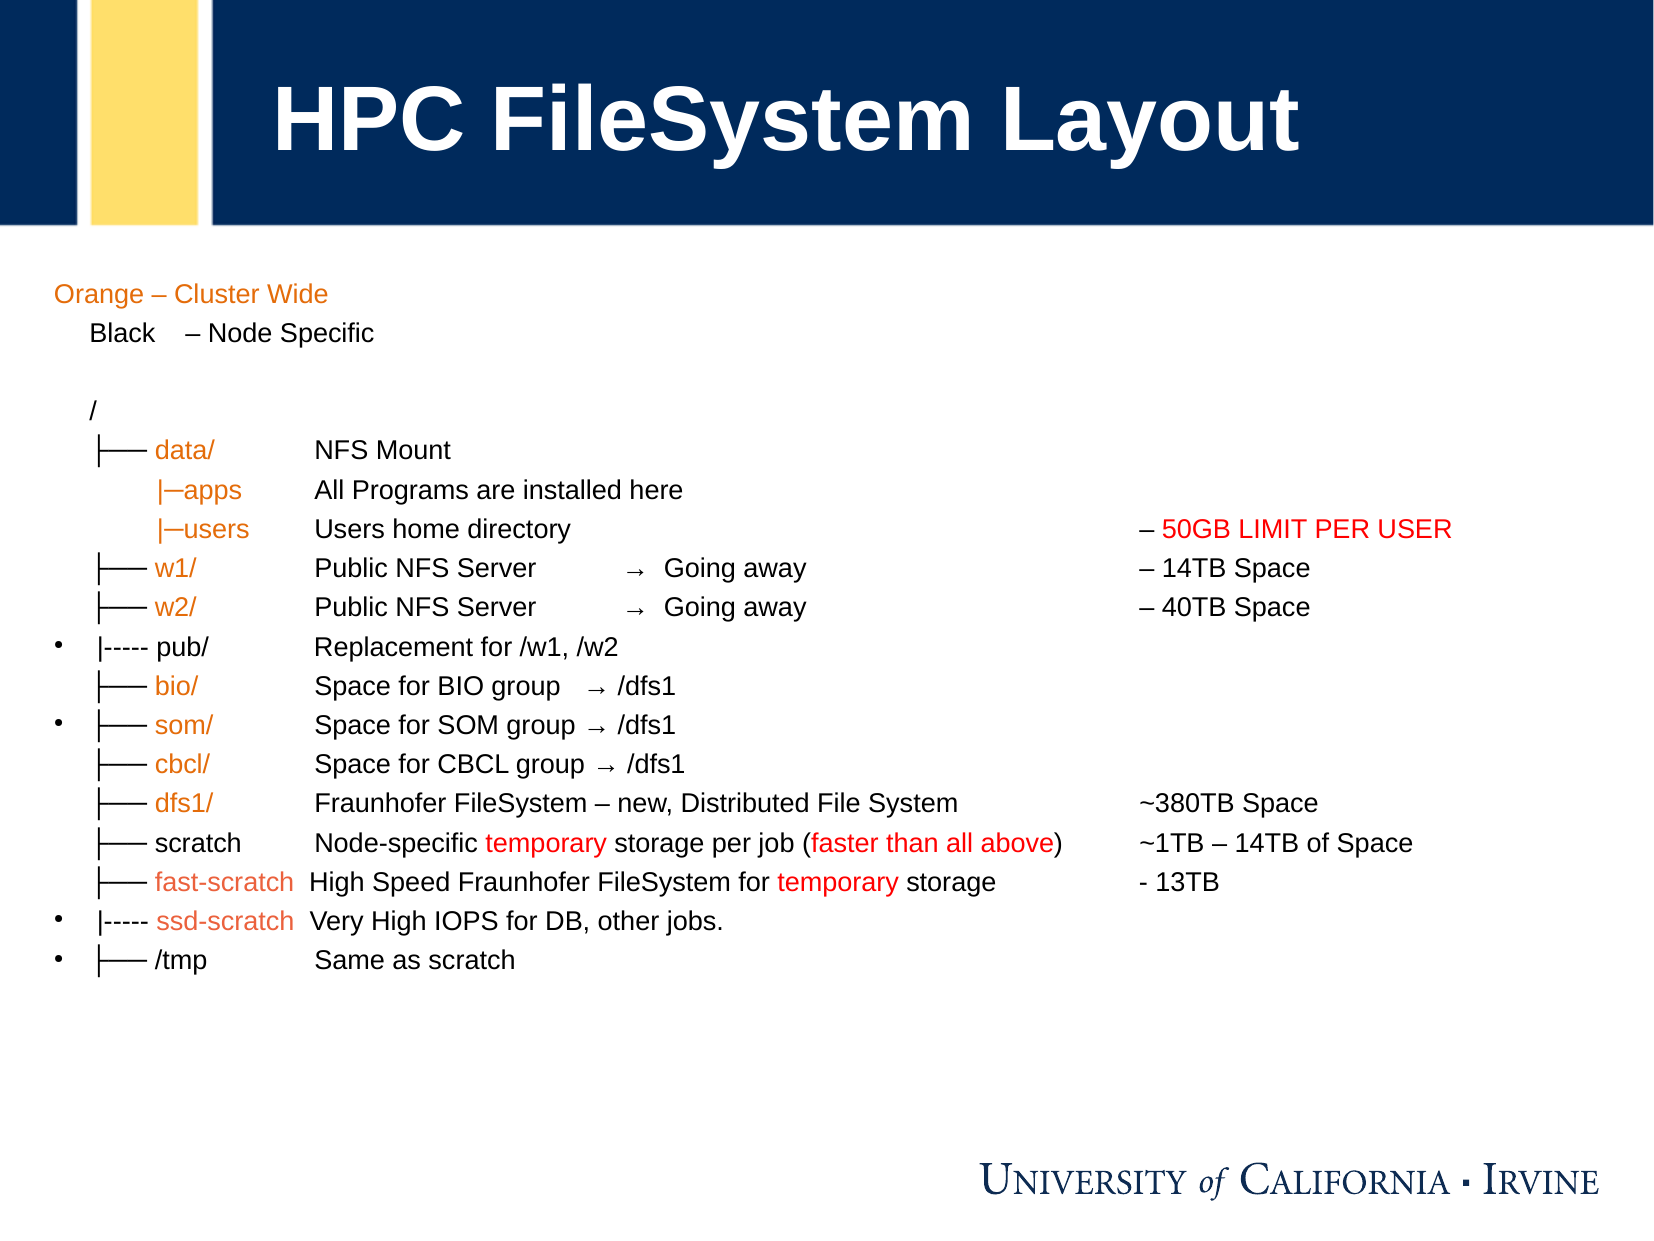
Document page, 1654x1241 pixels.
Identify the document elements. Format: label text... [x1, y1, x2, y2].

subtitle Orange – Cluster Wide Black – Node Specific / ├── data/ NFS Mount | ─apps All Programs are installed here | ─users Users home directory – 50GB LIMIT PER USER ├── w1/ Public NFS Server → Going away – 14TB Space ├── w2/ Public NFS Server → Going away – 40TB Space |----- pub/ Replacement for /w1, /w2 ├── bio/ Space for BIO group → /dfs1 ├── som/ Space for SOM group → /dfs1 ├── cbcl/ Space for CBCL group → /dfs1 ├── dfs1/ Fraunhofer FileSystem – new, Distributed File System ~380TB Space ├── scratch Node-specific temporary storage per job (faster than all above) ~1TB – 14TB of Space ├── fast-scratch High Speed Fraunhofer FileSystem for temporary storage - 13TB |----- ssd-scratch Very High IOPS for DB, other jobs. ├── /tmp Same as scratch [39, 268, 1615, 1130]
picture [0, 0, 1654, 1241]
title HPC FileSystem Layout [257, 0, 1654, 228]
